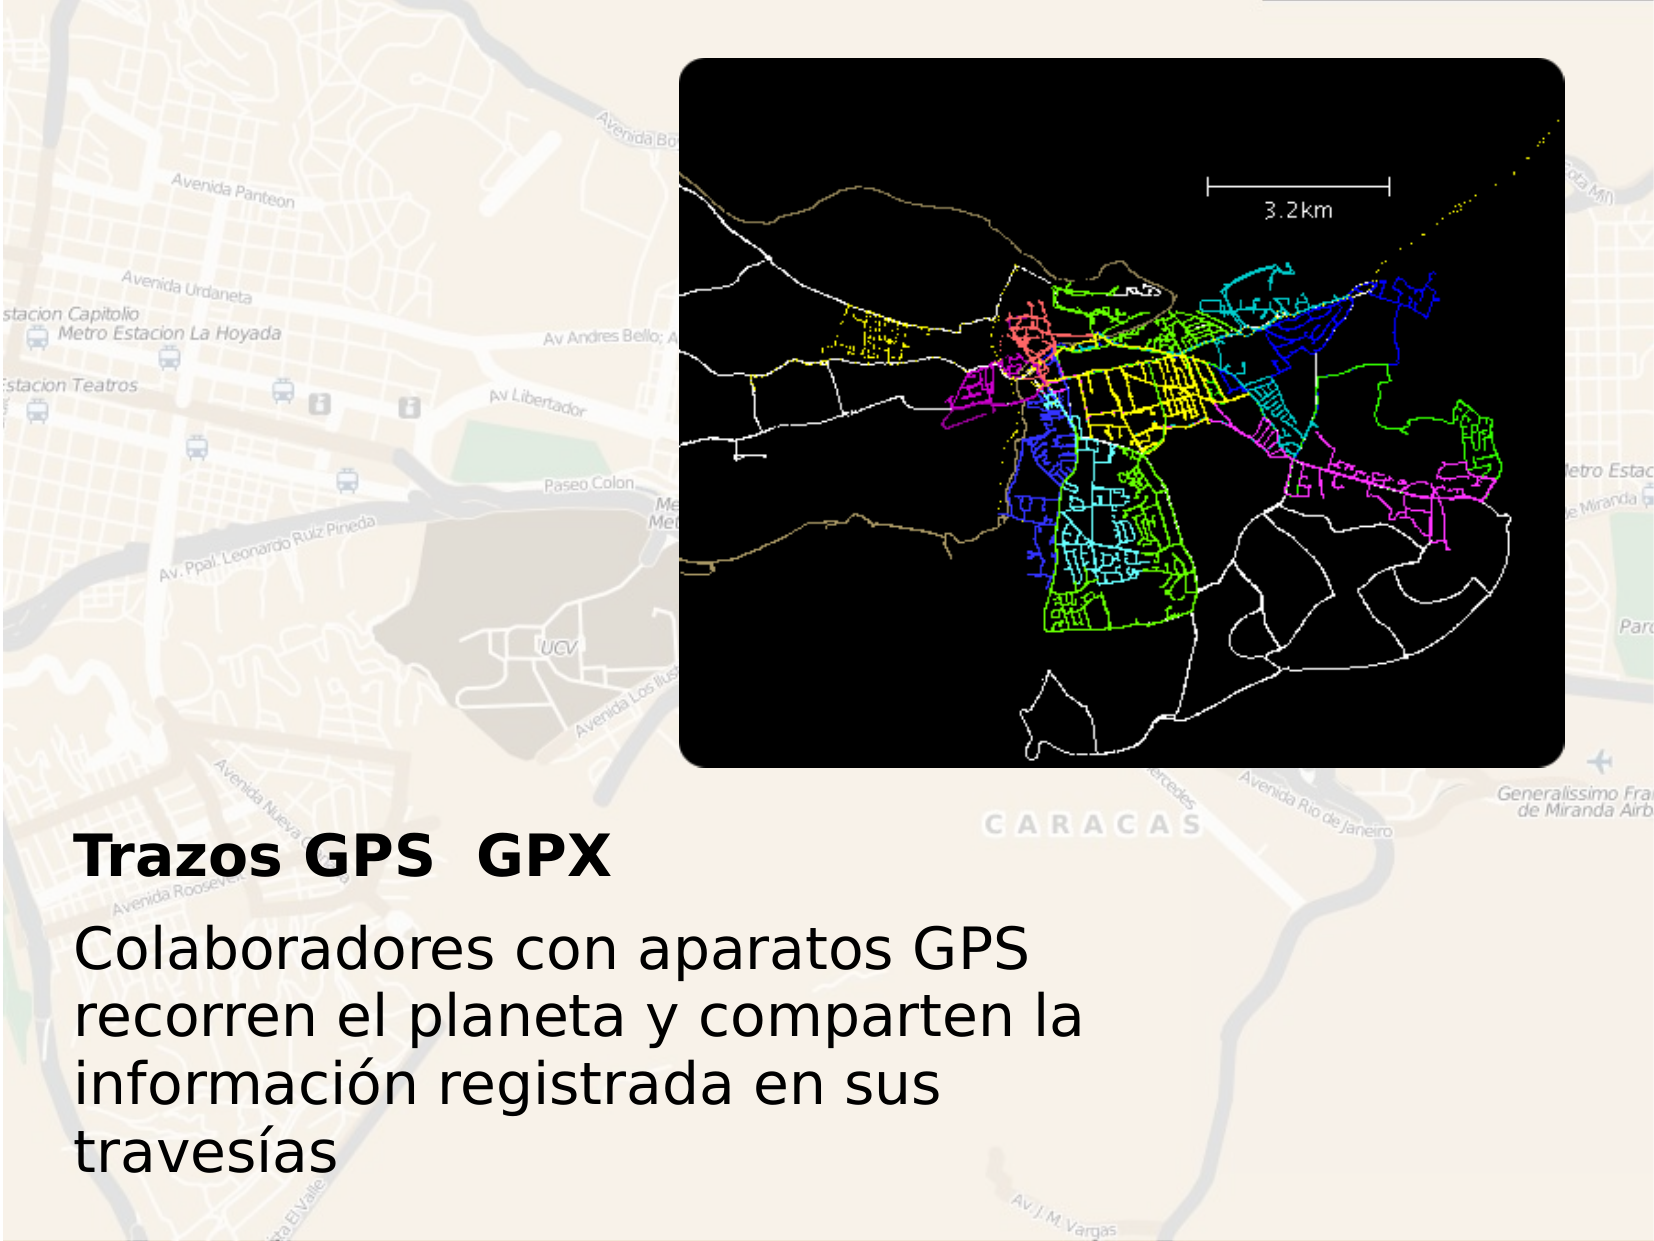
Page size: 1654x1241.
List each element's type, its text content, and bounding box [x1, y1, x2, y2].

picture [679, 58, 1565, 768]
text_box Trazos GPS GPX Colaboradores con aparatos GPS recorren el planeta y comparten la información registrada en sus travesías [59, 815, 1192, 1194]
